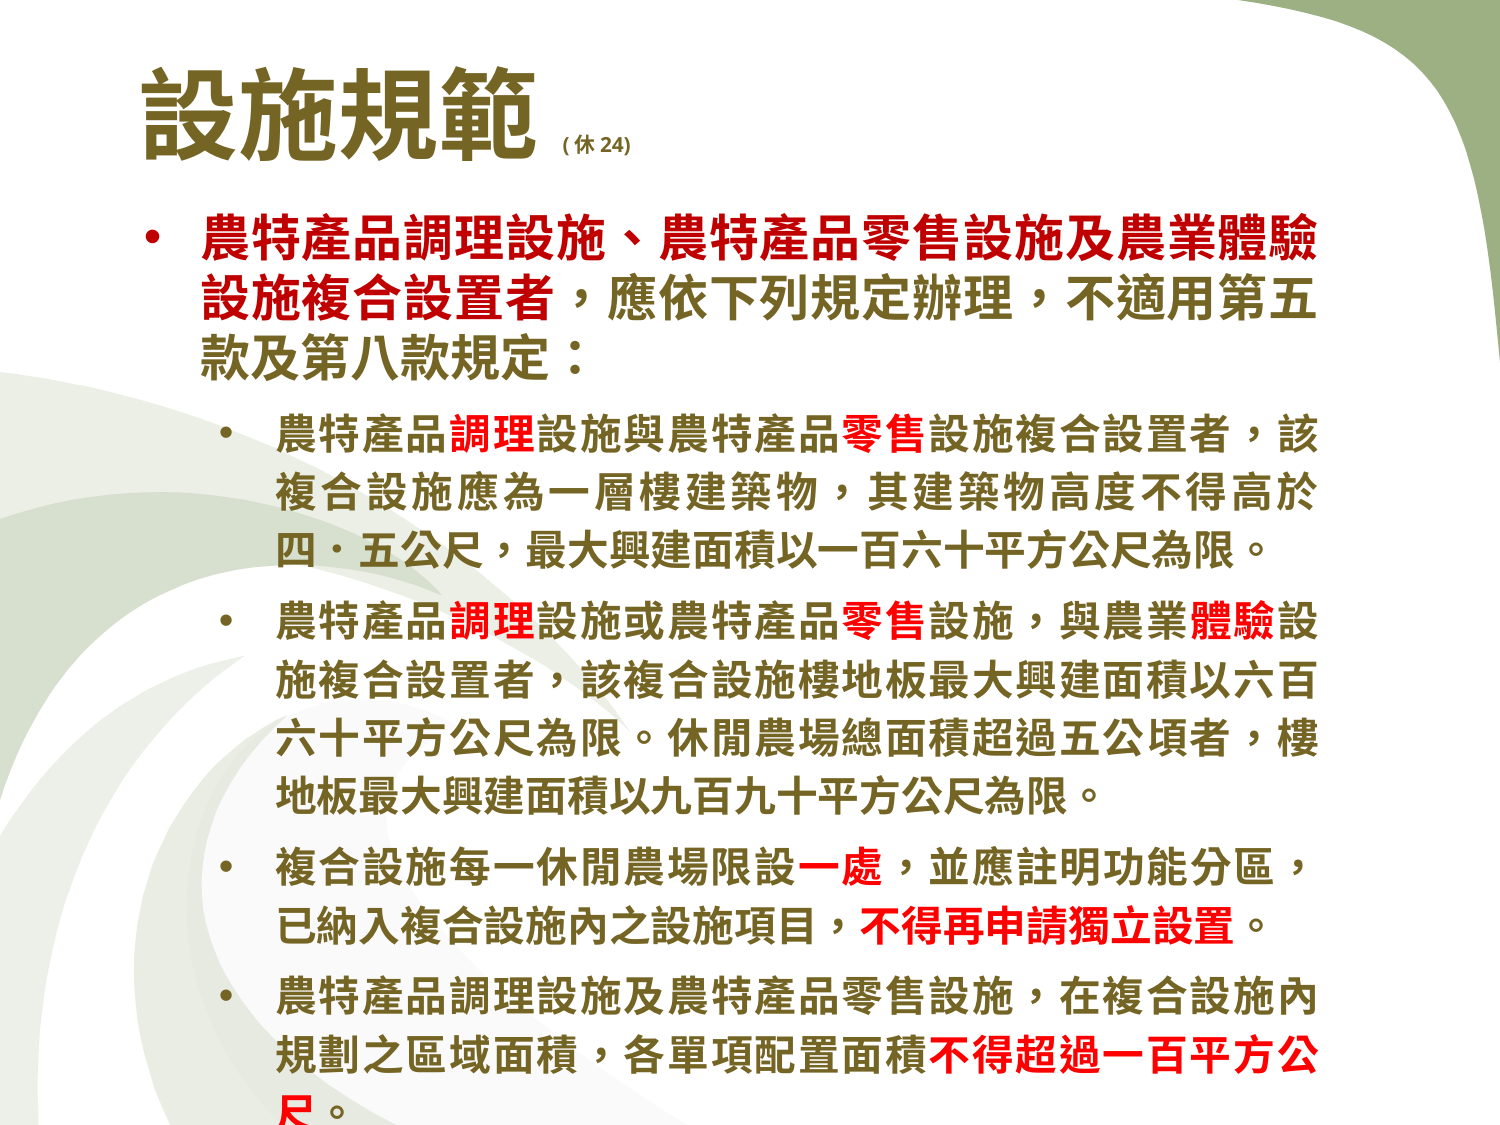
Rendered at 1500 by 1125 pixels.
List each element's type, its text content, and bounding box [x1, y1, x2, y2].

text_box 設施規範(休24) [123, 19, 1118, 207]
subtitle 農特產品調理設施、農特產品零售設施及農業體驗設施複合設置者，應依下列規定辦理，不適用第五款及第八款規定： 農特產品調理設施與農特產品零售設施複合設置者，該複合設施應為一層樓建築物，其建築物高度不得高於四．五公尺，最大興建面積以一百六十平方公尺為限。 農特產品調理設施或農特產品零售設施，與農業體驗設施複合設置者，該複合設施樓地板最大興建面積以六百六十平方公尺為限。休閒農場總面積超過五公頃者，樓地板最大興建面積以九百九十平方公尺為限。 複合設施每一休閒農場限設一處，並應註明功能分區，已納入複合設施內之設施項目，不得再申請獨立設置。 農特產品調理設施及農特產品零售設施，在複合設施內規劃之區域面積，各單項配置面積不得超過一百平方公尺。 [128, 199, 1334, 644]
